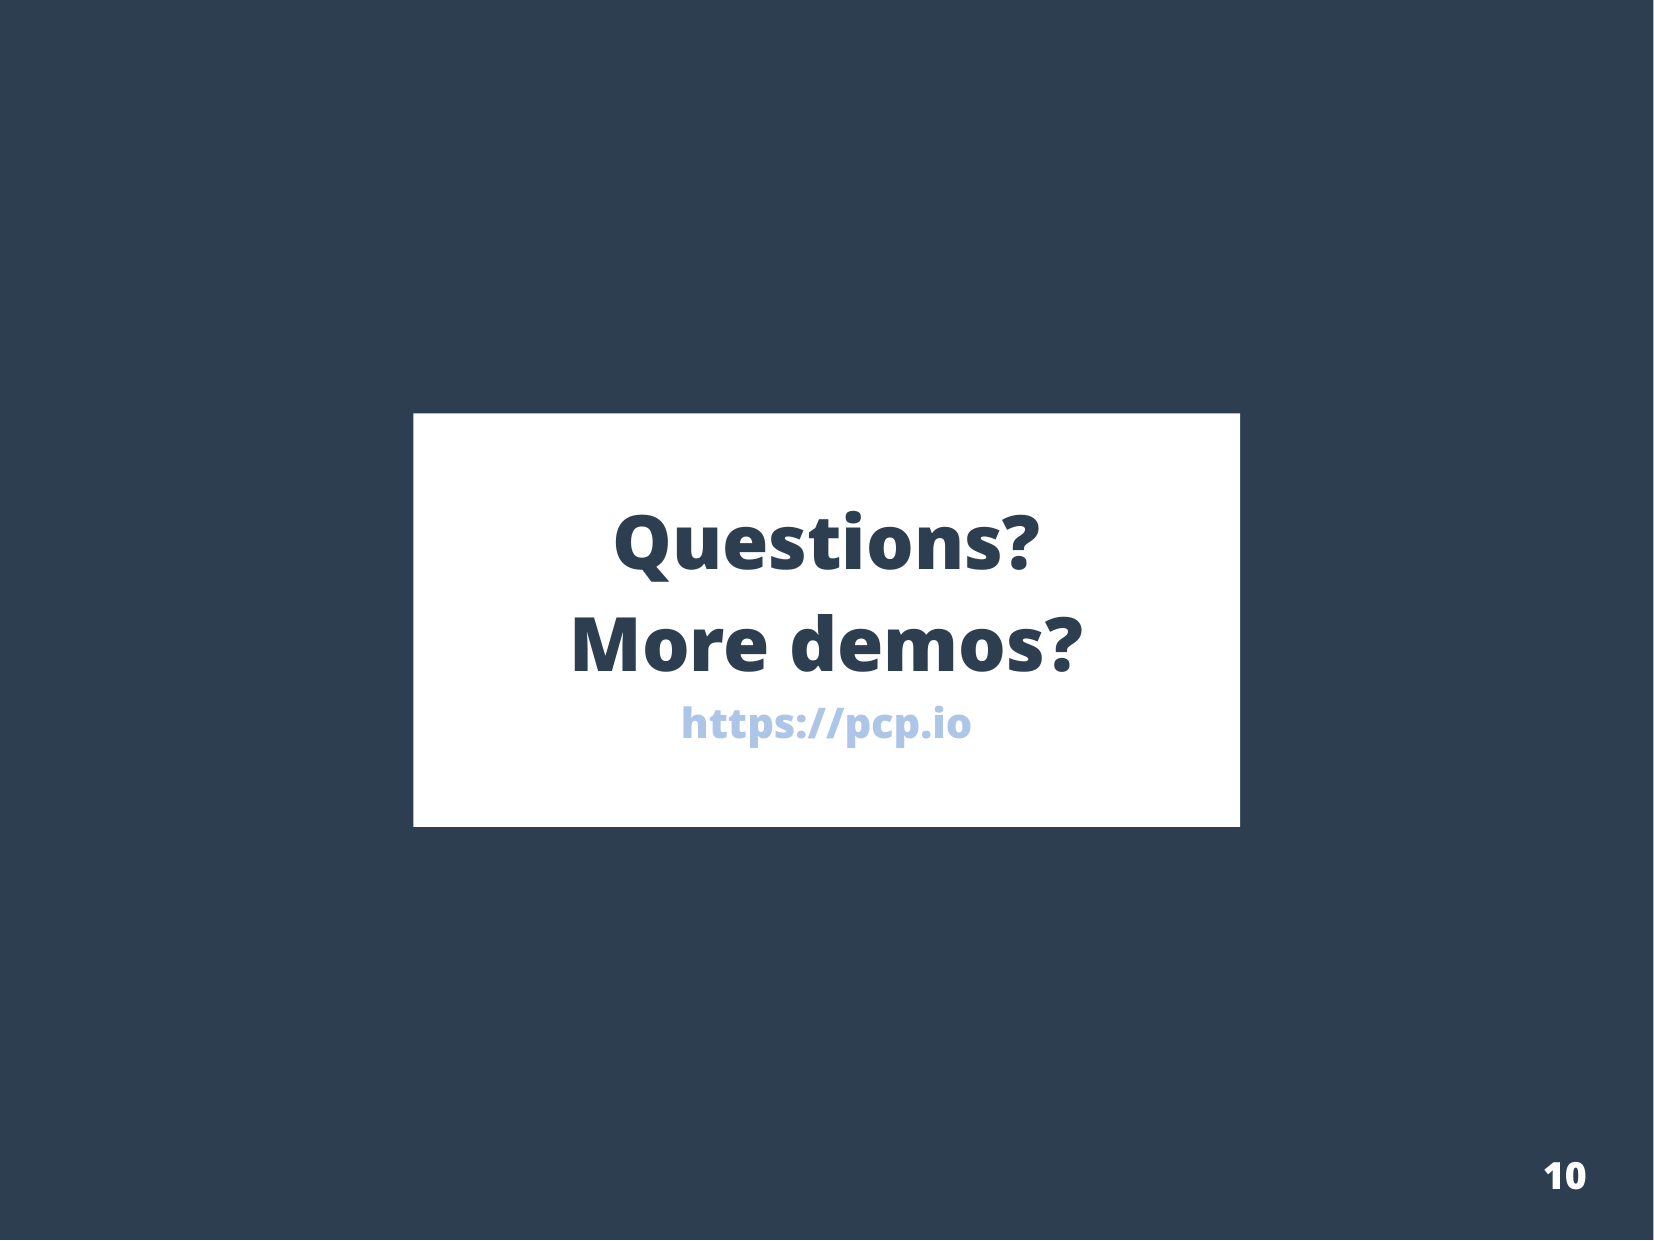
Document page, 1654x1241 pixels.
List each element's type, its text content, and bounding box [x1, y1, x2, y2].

title Questions? More demos? https://pcp.io [442, 442, 1211, 798]
